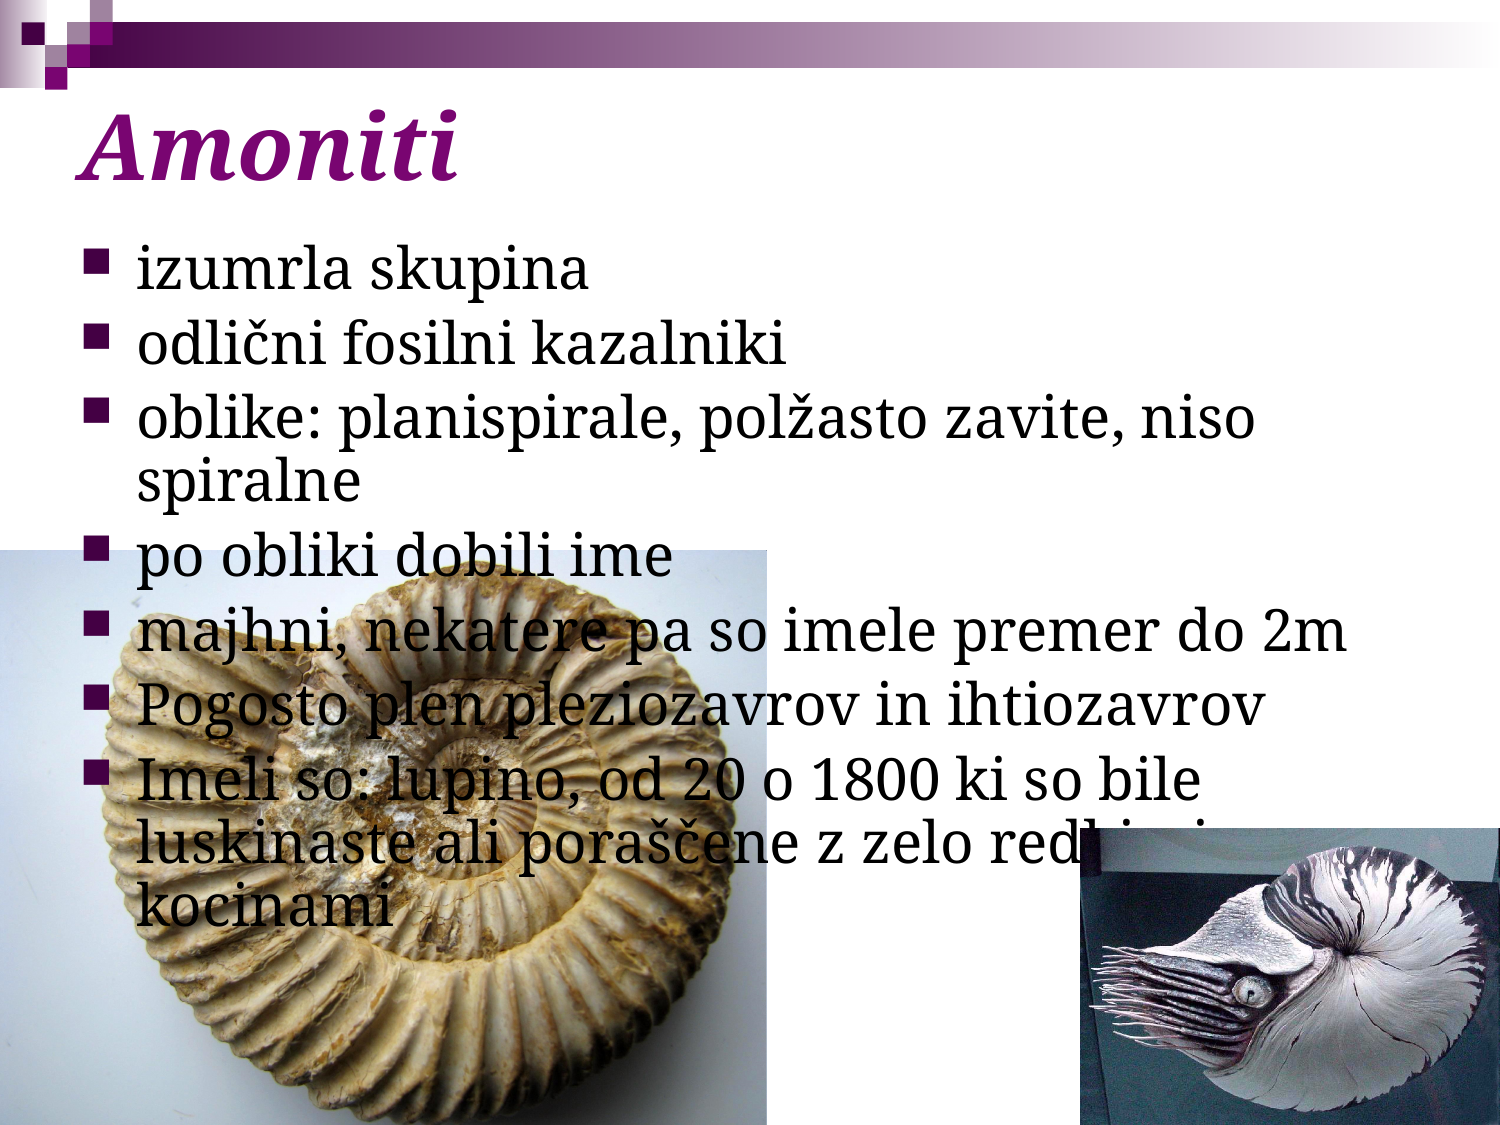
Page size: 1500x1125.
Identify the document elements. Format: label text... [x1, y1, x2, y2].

list izumrla skupina odlični fosilni kazalniki oblike: planispirale, polžasto zavite, niso spiralne po obliki dobili ime majhni, nekatere pa so imele premer do 2m Pogosto plen pleziozavrov in ihtiozavrov Imeli so: lupino, od 20 o 1800 ki so bile luskinaste ali poraščene z zelo redkimi kocinami [64, 231, 1415, 870]
picture [1080, 828, 1500, 1125]
title Amoniti [64, 31, 1415, 231]
picture [0, 550, 767, 1125]
